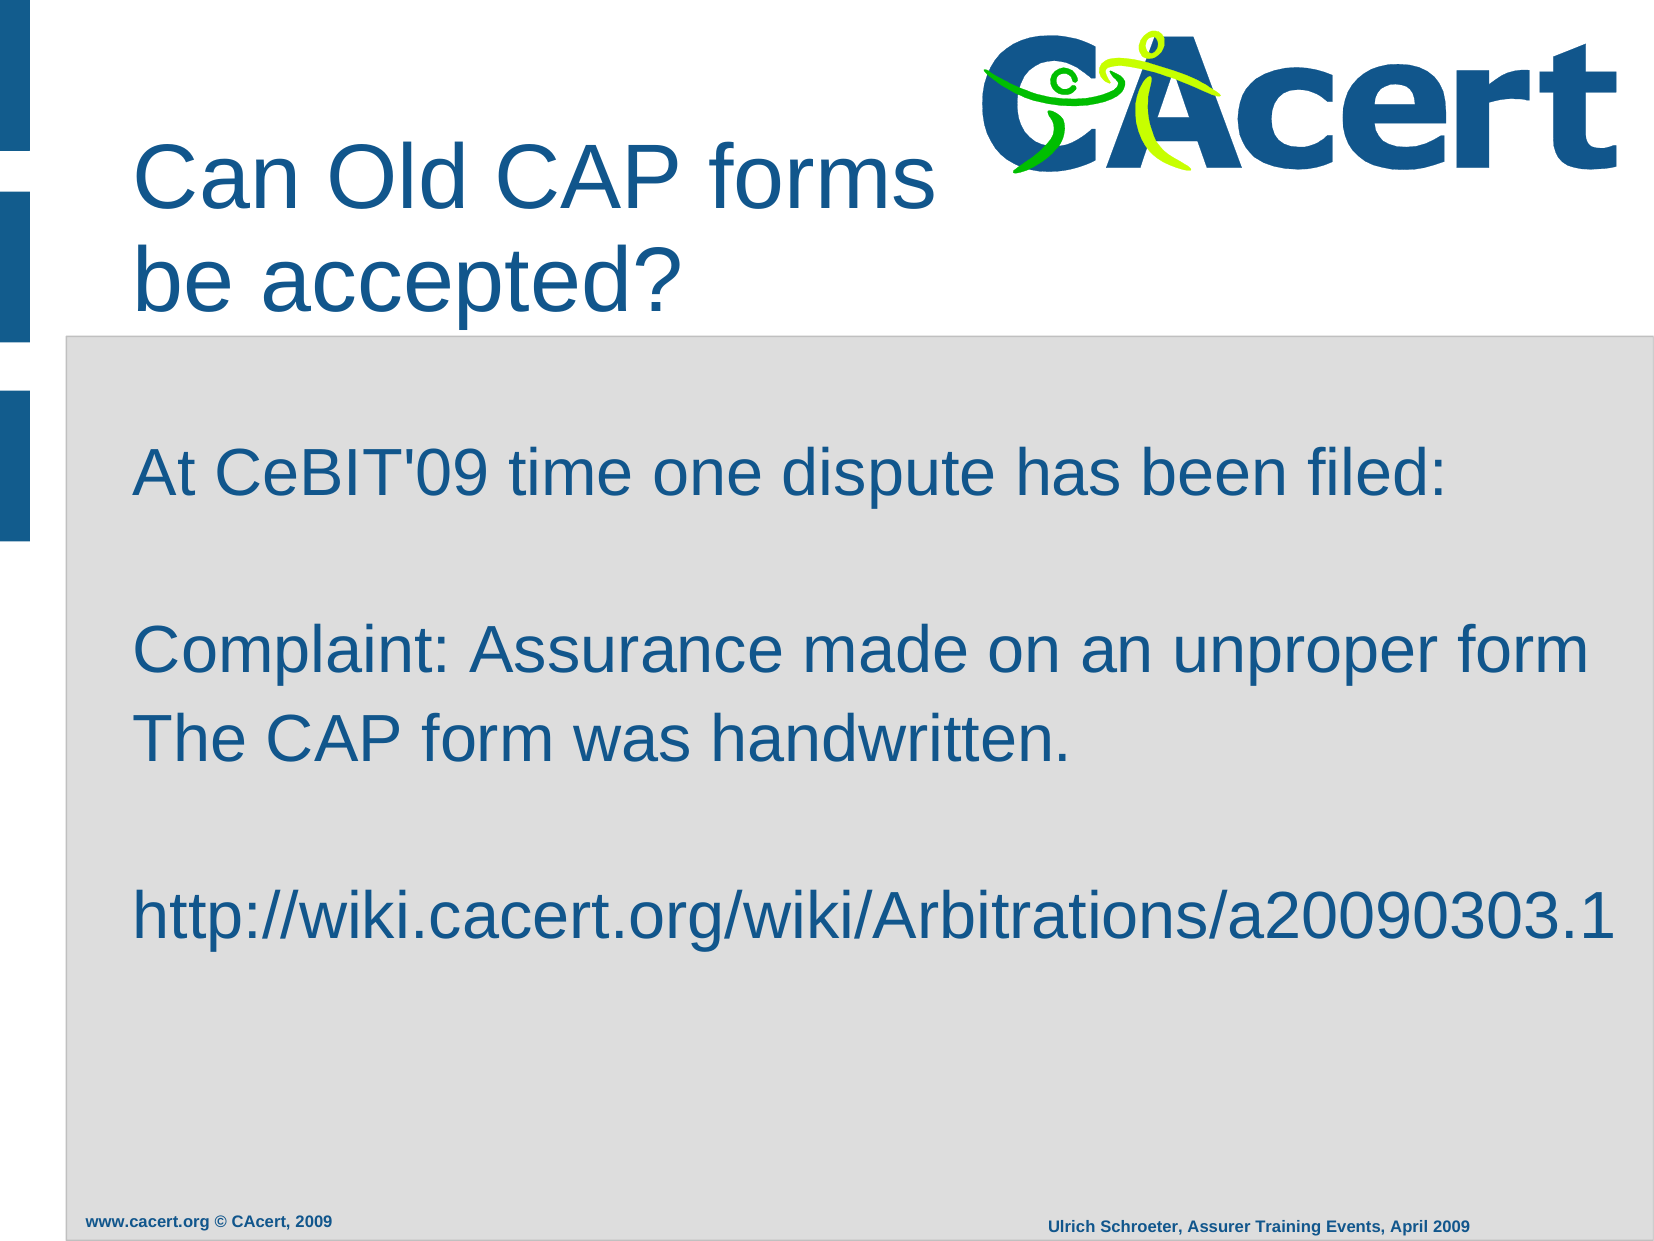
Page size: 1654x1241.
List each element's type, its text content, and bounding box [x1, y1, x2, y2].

text_box Can Old CAP forms be accepted? [118, 118, 954, 339]
text_box At CeBIT'09 time one dispute has been filed: Complaint: Assurance made on an unproper form The CAP form was handwritten. http://wiki.cacert.org/wiki/Arbitrations/a20090303.1 [118, 413, 1633, 961]
